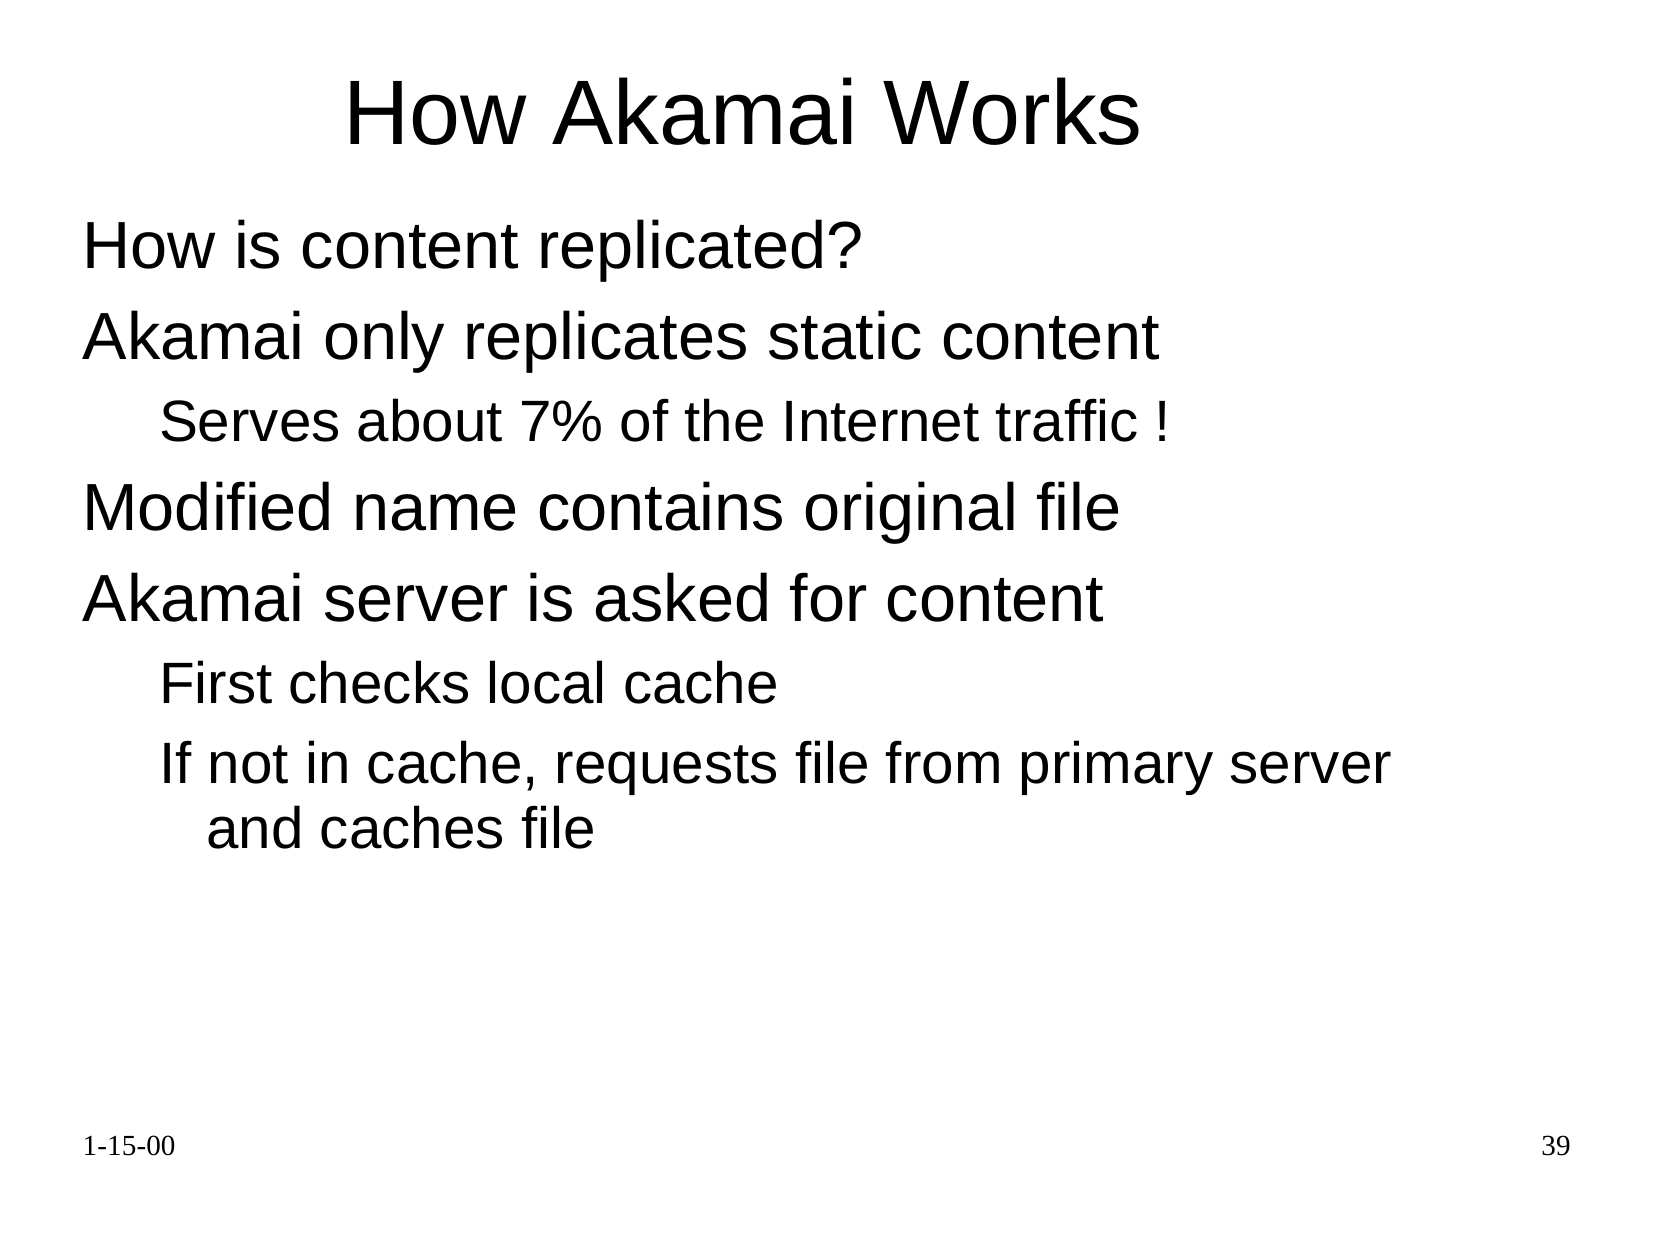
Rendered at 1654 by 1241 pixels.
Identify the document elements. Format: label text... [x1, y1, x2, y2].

list How is content replicated? Akamai only replicates static content Serves about 7% of the Internet traffic ! Modified name contains original file Akamai server is asked for content First checks local cache If not in cache, requests file from primary server and caches file [49, 200, 1438, 1001]
title How Akamai Works [49, 49, 1438, 176]
